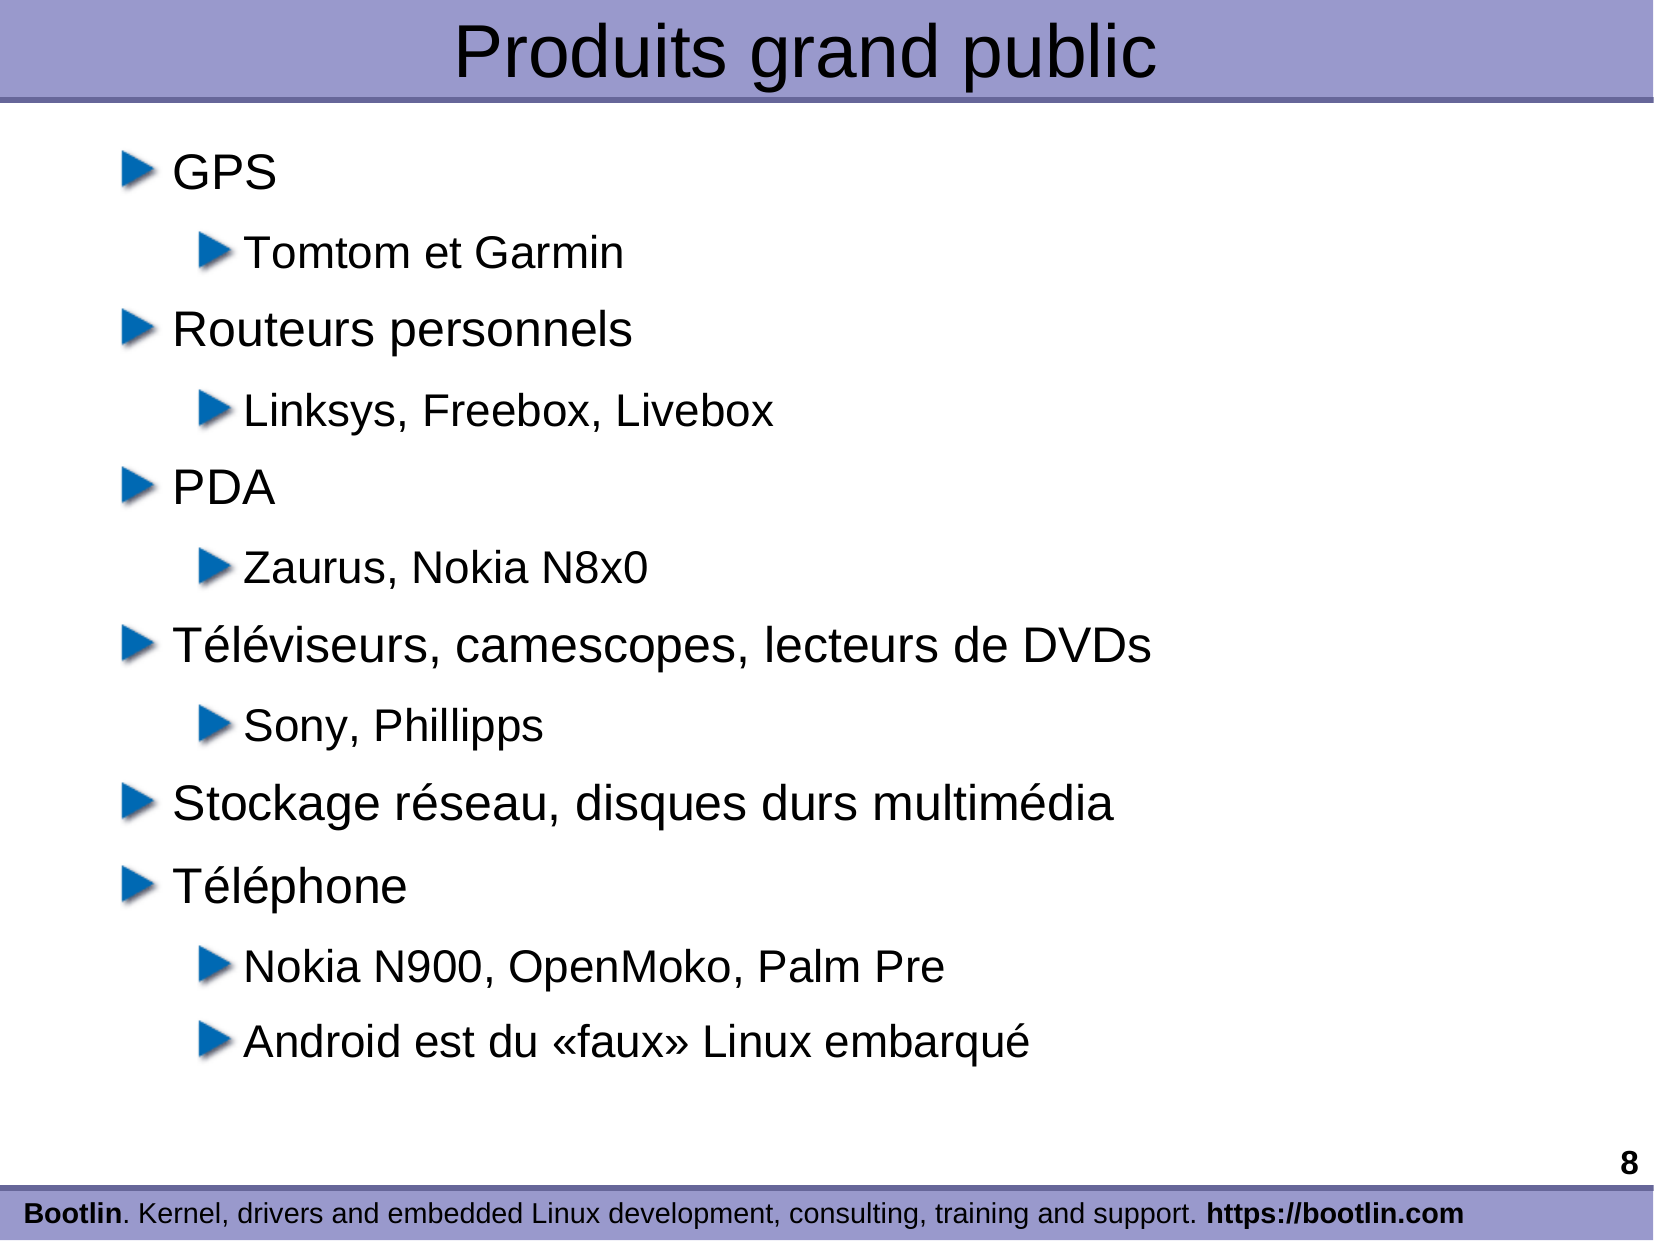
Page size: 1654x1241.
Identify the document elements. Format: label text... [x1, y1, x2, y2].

title Produits grand public [60, 5, 1551, 97]
list GPS Tomtom et Garmin Routeurs personnels Linksys, Freebox, Livebox PDA Zaurus, Nokia N8x0 Téléviseurs, camescopes, lecteurs de DVDs Sony, Phillipps Stockage réseau, disques durs multimédia Téléphone Nokia N900, OpenMoko, Palm Pre Android est du «faux» Linux embarqué [102, 143, 1515, 1140]
